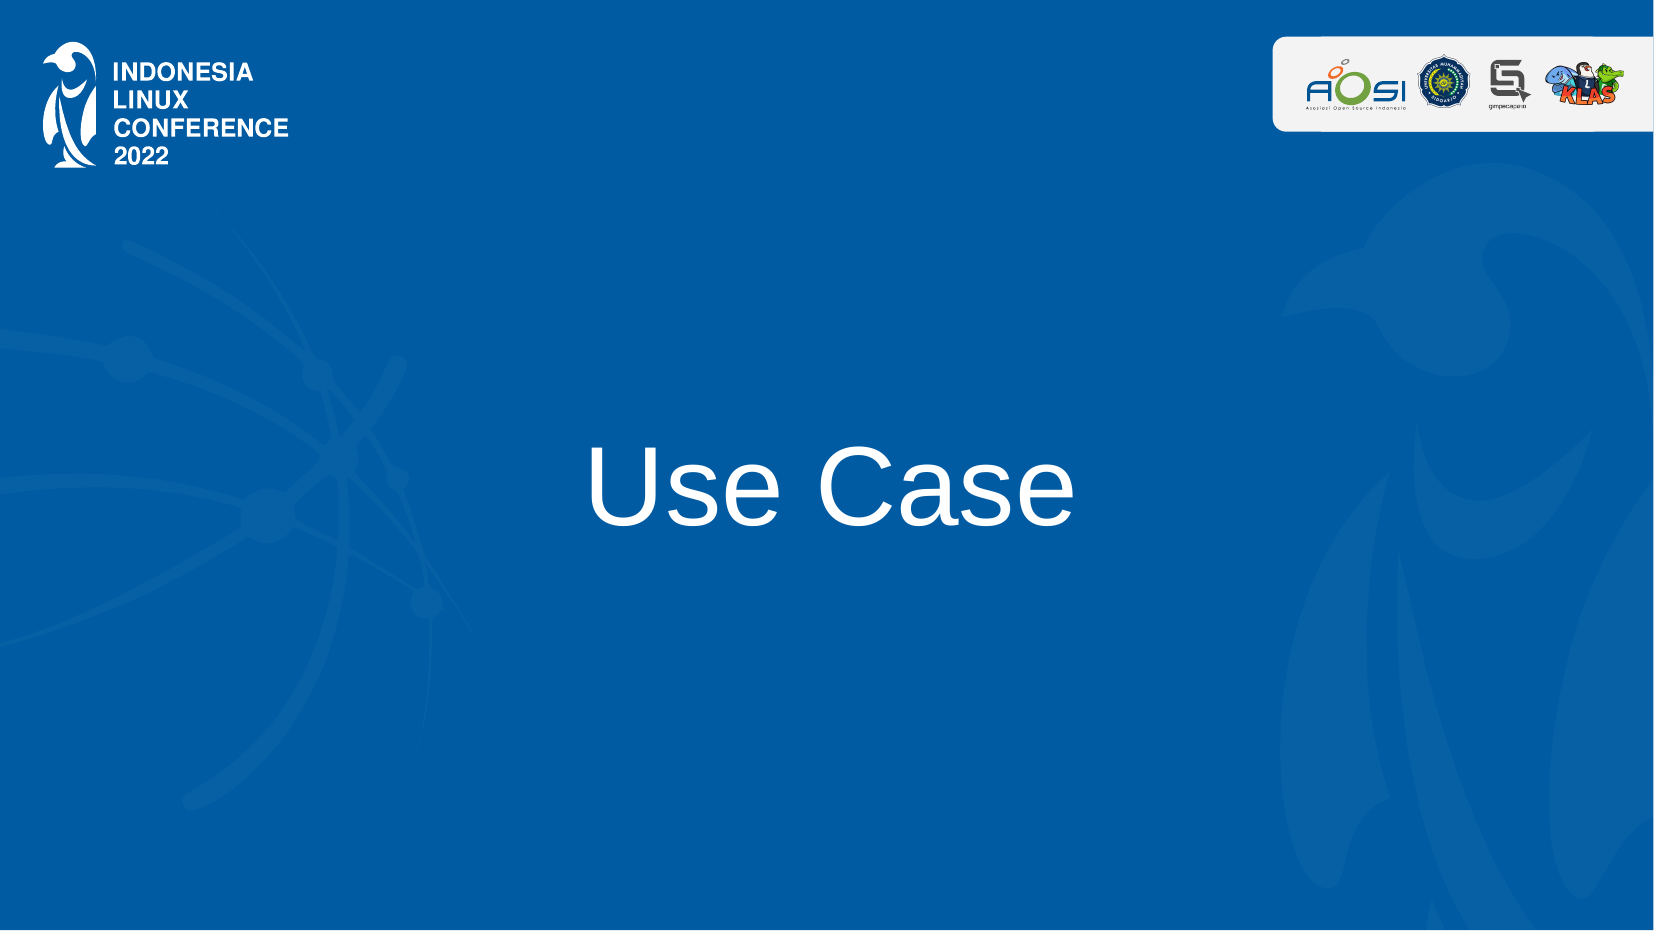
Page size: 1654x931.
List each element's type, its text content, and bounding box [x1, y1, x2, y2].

text_box Use Case [43, 412, 1619, 538]
picture [1545, 62, 1624, 105]
picture [1417, 54, 1471, 108]
